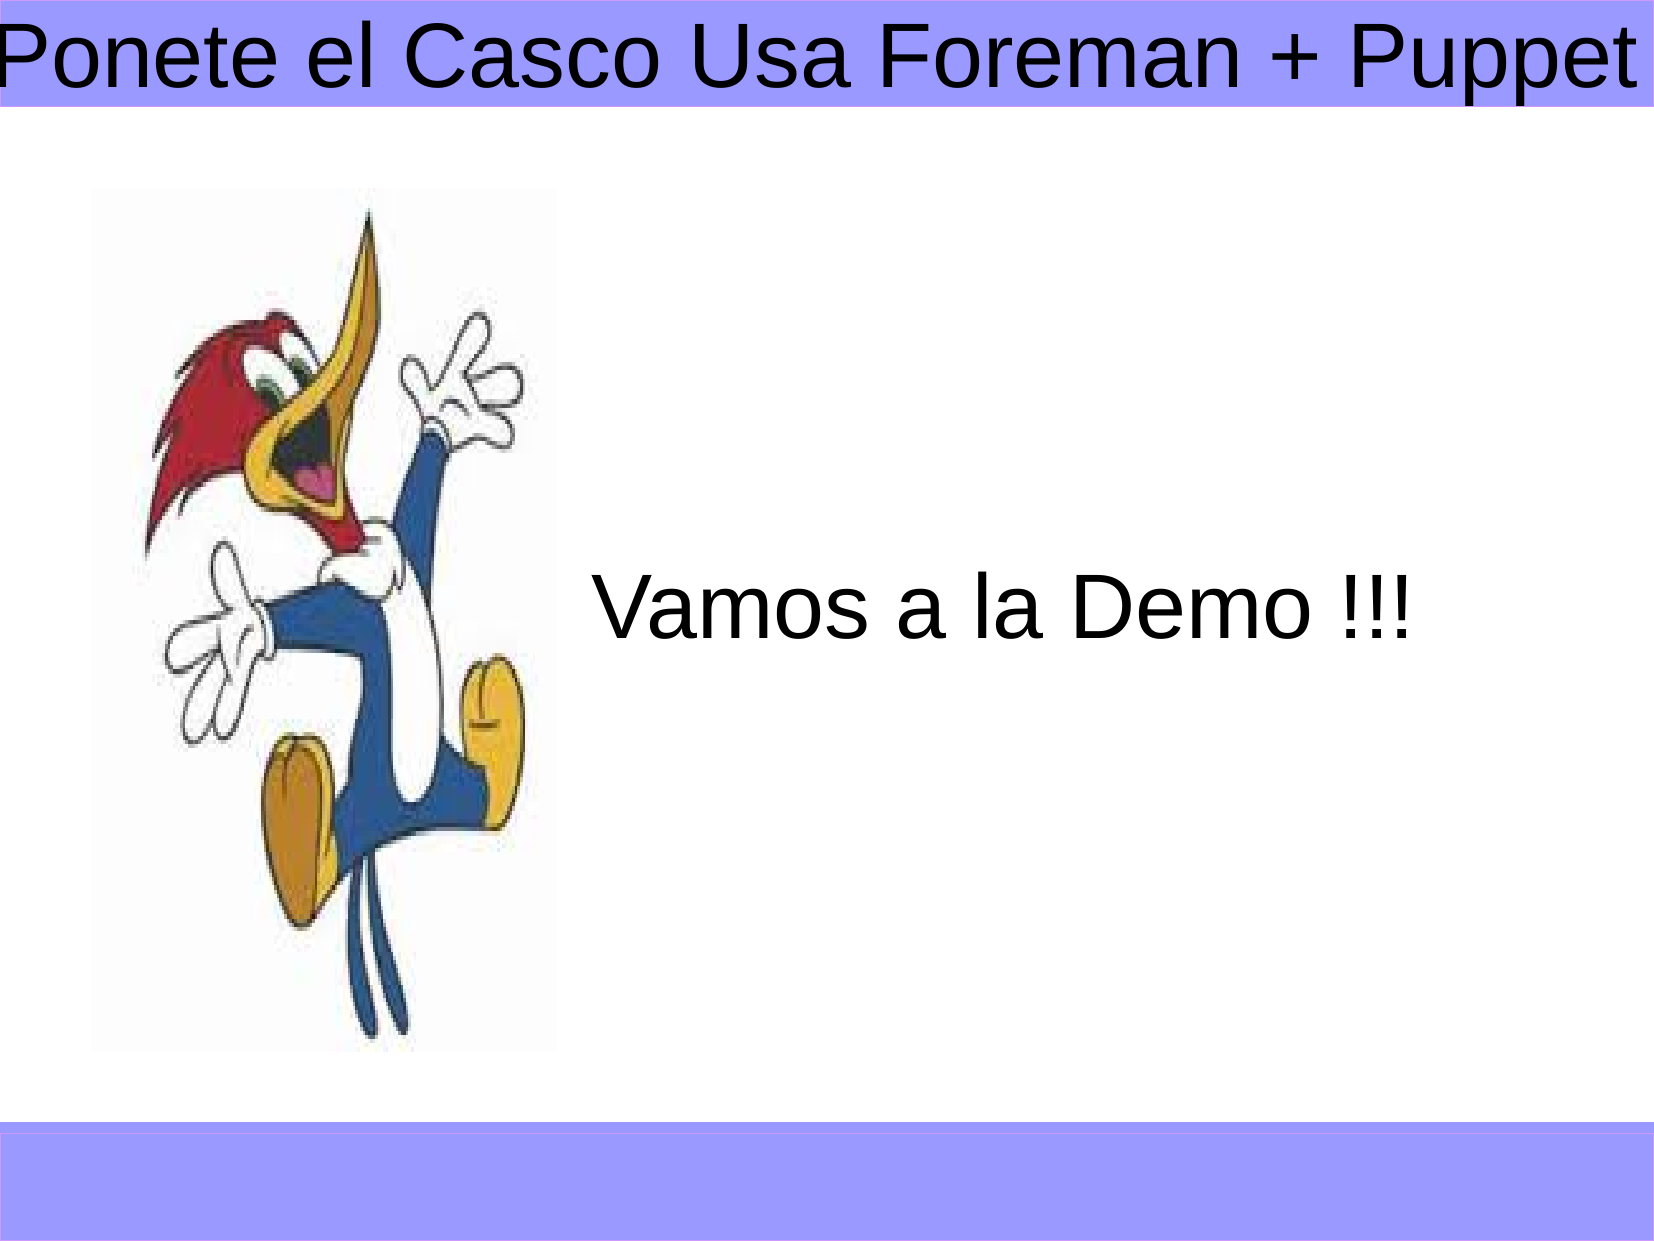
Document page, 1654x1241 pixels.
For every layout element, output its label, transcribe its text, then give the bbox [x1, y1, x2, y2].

subtitle Vamos a la Demo !!! [556, 261, 1654, 981]
text_box [0, 1133, 1654, 1241]
picture [92, 188, 556, 1052]
title Ponete el Casco Usa Foreman + Puppet [0, 0, 1654, 160]
